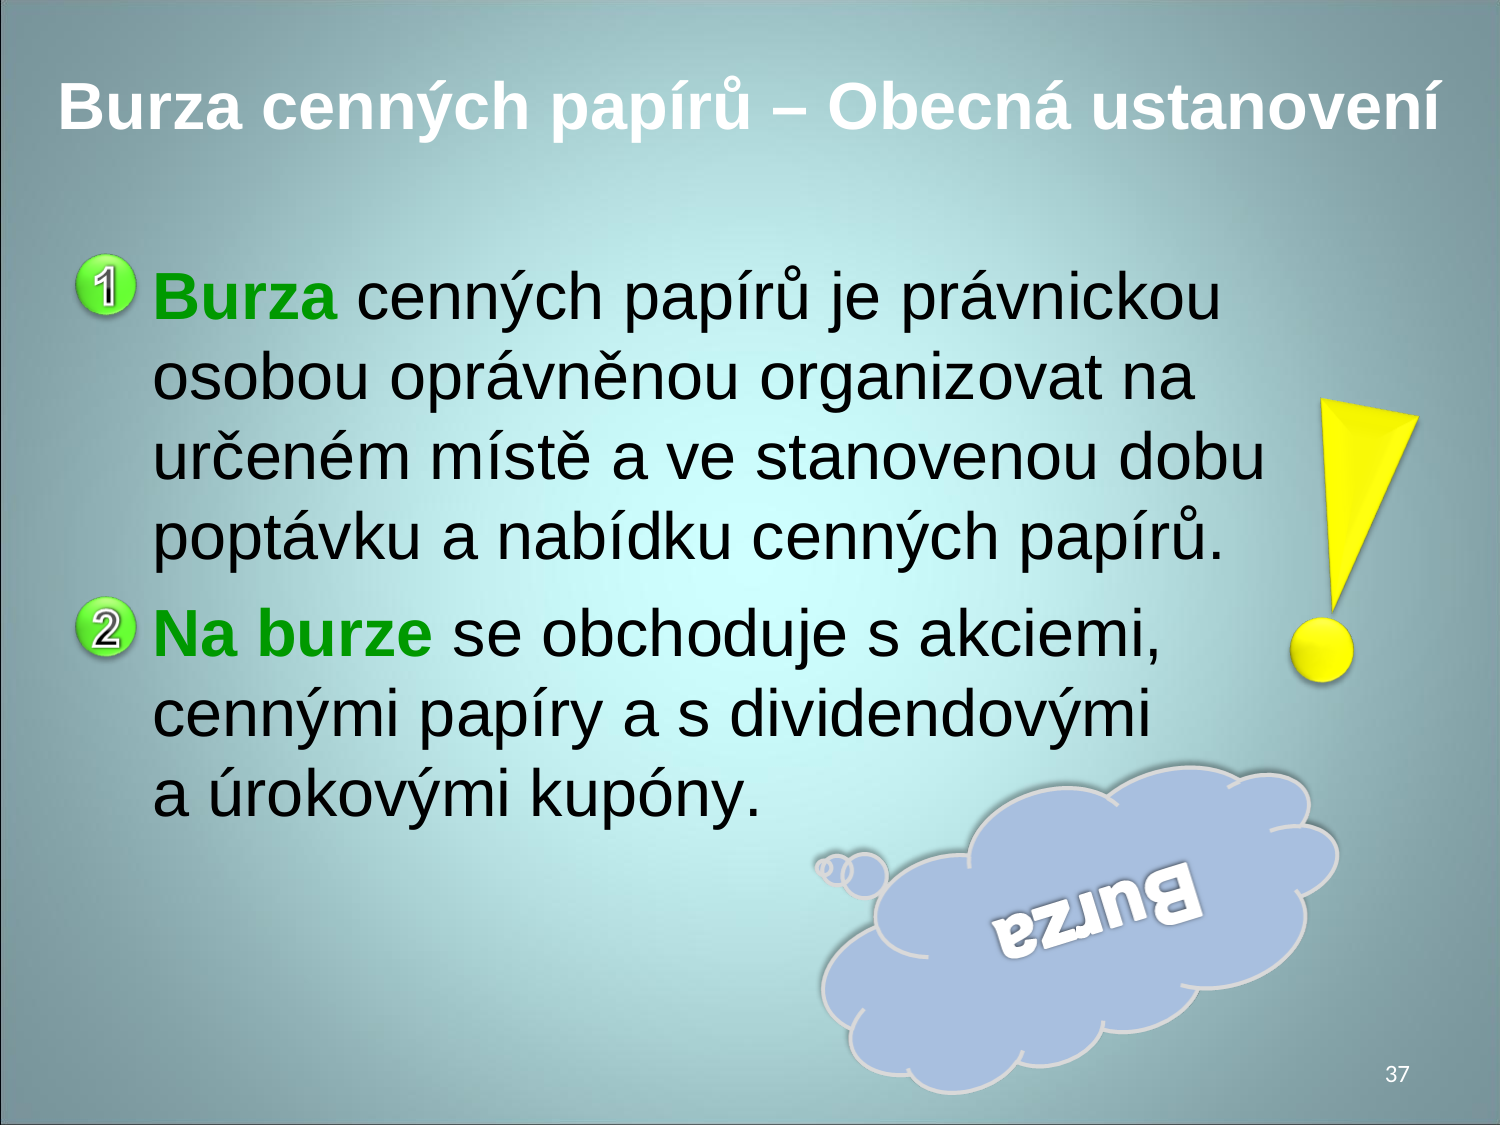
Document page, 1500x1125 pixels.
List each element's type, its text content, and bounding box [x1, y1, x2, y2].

title Burza cenných papírů – Obecná ustanovení [41, 45, 1459, 161]
picture [0, 0, 1500, 1125]
text_box <číslo> [1074, 1042, 1426, 1103]
list Burza cenných papírů je právnickou osobou oprávněnou organizovat na určeném místě a ve stanovenou dobu poptávku a nabídku cenných papírů. Na burze se obchoduje s akciemi, cennými papíry a s dividendovými a úrokovými kupóny. [53, 148, 1404, 1035]
